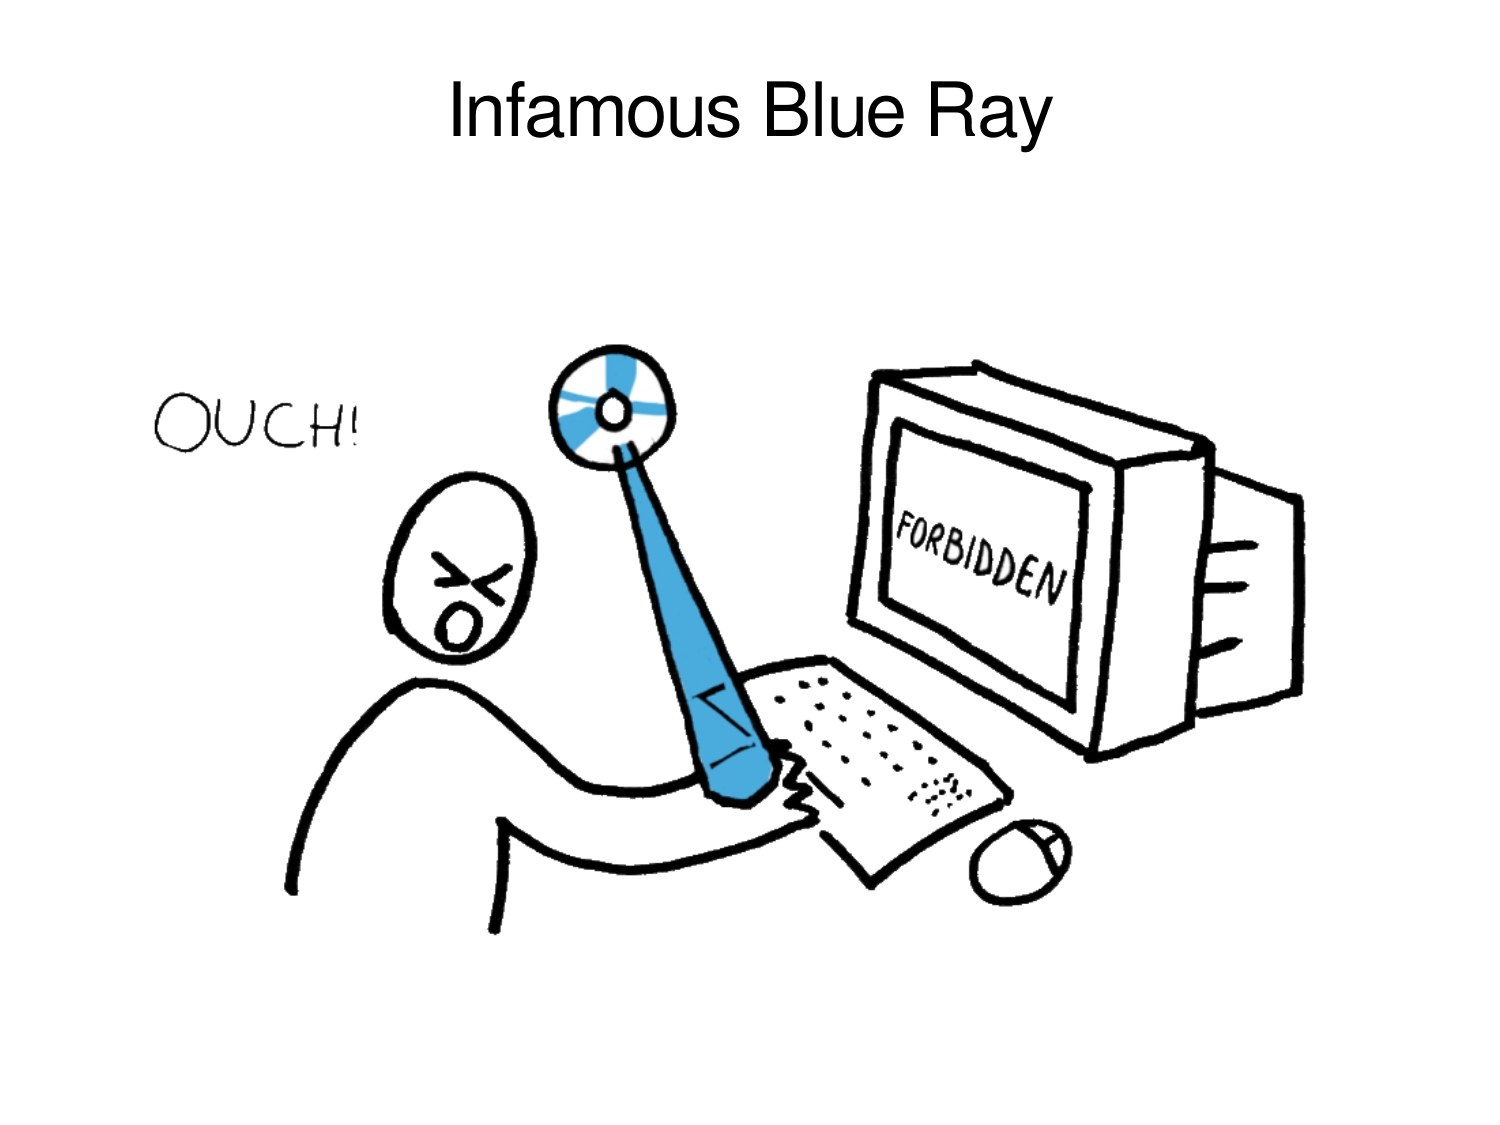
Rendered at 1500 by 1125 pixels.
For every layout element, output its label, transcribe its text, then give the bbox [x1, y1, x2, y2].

text_box Infamous Blue Ray [82, 60, 1418, 158]
picture [91, 278, 1409, 1036]
